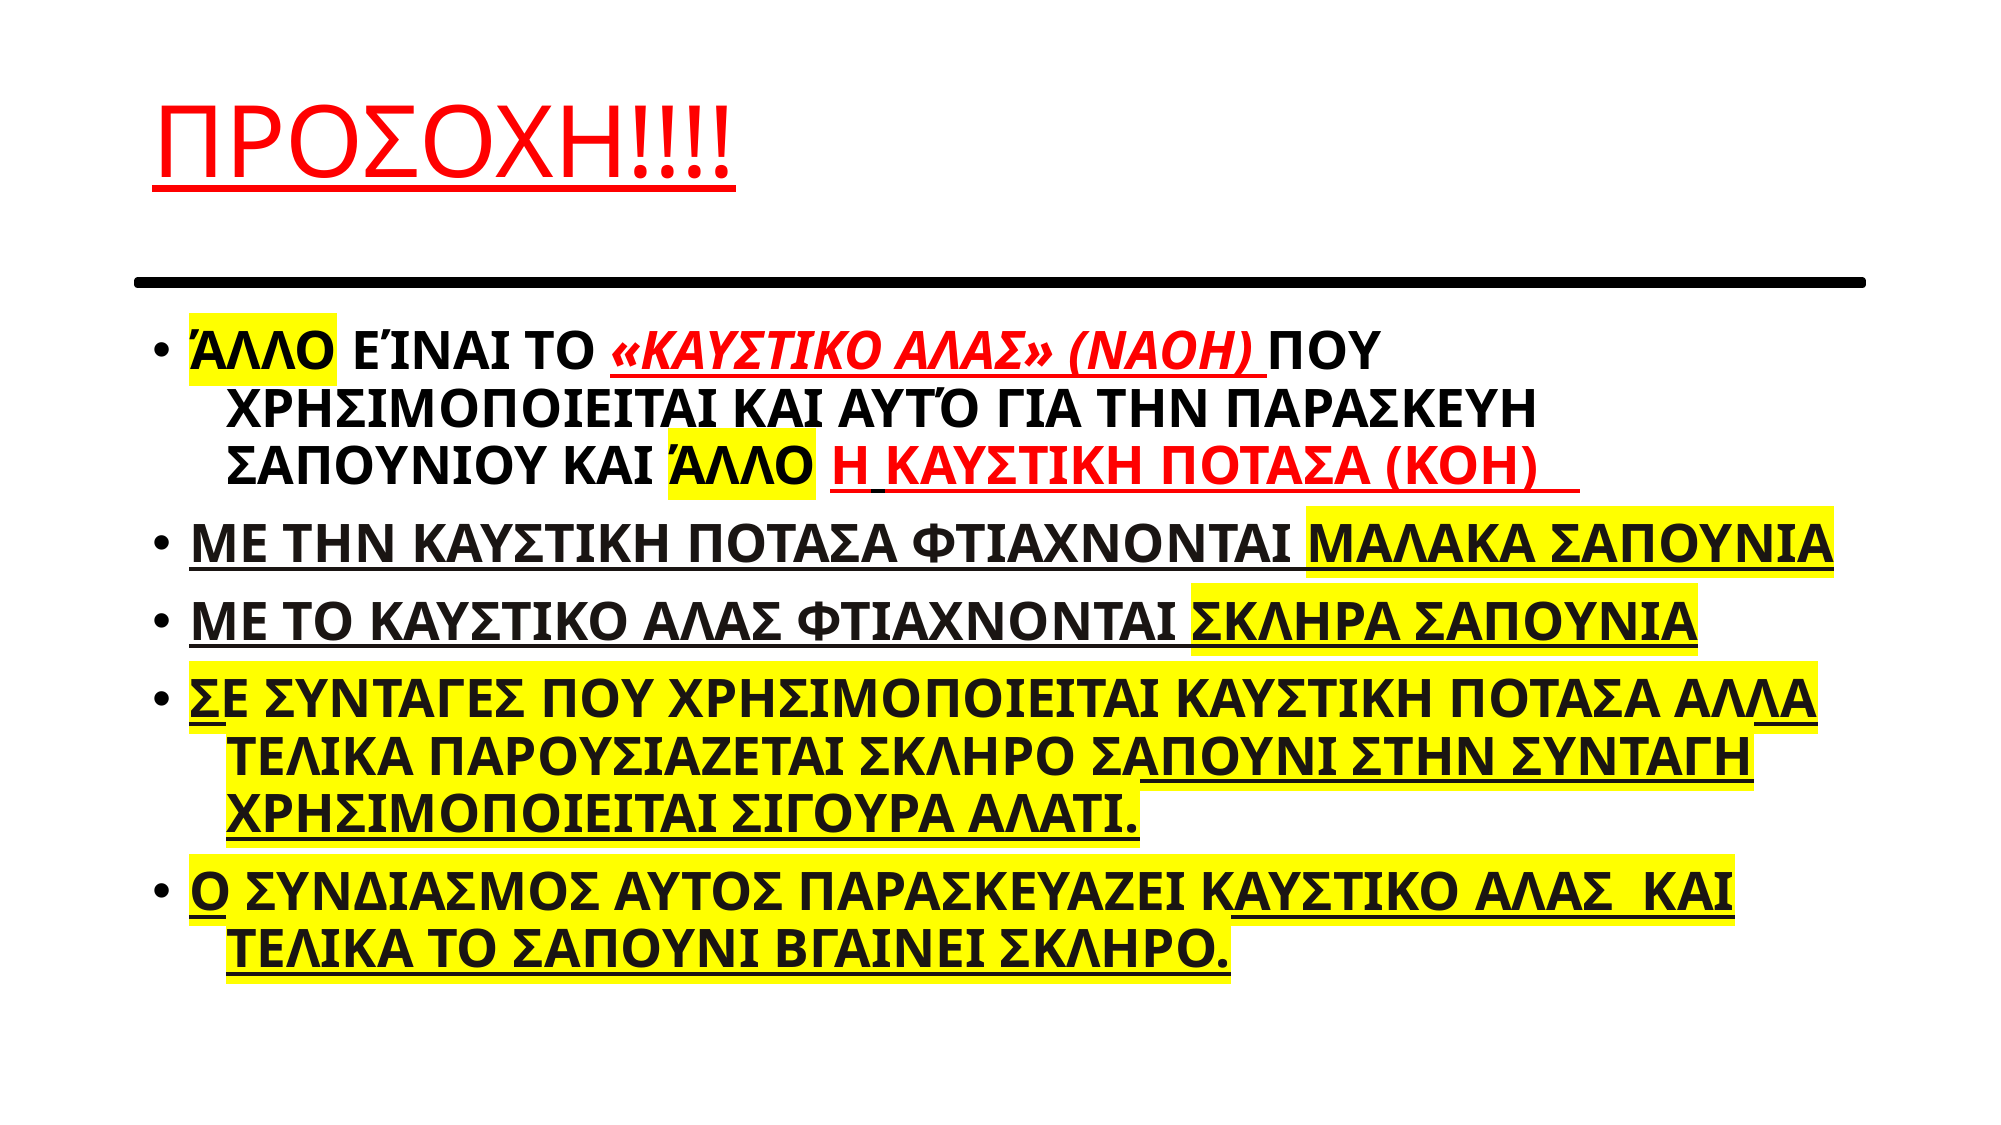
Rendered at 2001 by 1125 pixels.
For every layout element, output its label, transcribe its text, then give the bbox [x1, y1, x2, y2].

title ΠΡΟΣΟΧΗ!!!! [137, 59, 841, 215]
list ΆΛΛΟ ΕΊΝΑΙ ΤΟ «ΚΑΥΣΤΙΚΟ ΑΛΑΣ» (NAOH) ΠΟΥ ΧΡΗΣΙΜΟΠΟΙΕΙΤΑΙ ΚΑΙ ΑΥΤΌ ΓΙΑ ΤΗΝ ΠΑΡΑΣΚΕΥΗ ΣΑΠΟΥΝΙΟΥ ΚΑΙ ΆΛΛΟ Η ΚΑΥΣΤΙΚΗ ΠΟΤΑΣΑ (KOH) ΜΕ ΤΗΝ ΚΑΥΣΤΙΚΗ ΠΟΤΑΣΑ ΦΤΙΑΧΝΟΝΤΑΙ ΜΑΛΑΚΑ ΣΑΠΟΥΝΙΑ ΜΕ ΤΟ ΚΑΥΣΤΙΚΟ ΑΛΑΣ ΦΤΙΑΧΝΟΝΤΑΙ ΣΚΛΗΡΑ ΣΑΠΟΥΝΙΑ ΣΕ ΣΥΝΤΑΓΕΣ ΠΟΥ ΧΡΗΣΙΜΟΠΟΙΕΙΤΑΙ ΚΑΥΣΤΙΚΗ ΠΟΤΑΣΑ ΑΛΛΑ ΤΕΛΙΚΑ ΠΑΡΟΥΣΙΑΖΕΤΑΙ ΣΚΛΗΡΟ ΣΑΠΟΥΝΙ ΣΤΗΝ ΣΥΝΤΑΓΗ ΧΡΗΣΙΜΟΠΟΙΕΙΤΑΙ ΣΙΓΟΥΡΑ ΑΛΑΤΙ. Ο ΣΥΝΔΙΑΣΜΟΣ ΑΥΤΟΣ ΠΑΡΑΣΚΕΥΑΖΕΙ ΚΑΥΣΤΙΚΟ ΑΛΑΣ ΚΑΙ ΤΕΛΙΚΑ ΤΟ ΣΑΠΟΥΝΙ ΒΓΑΙΝΕΙ ΣΚΛΗΡΟ. [137, 316, 1863, 1014]
